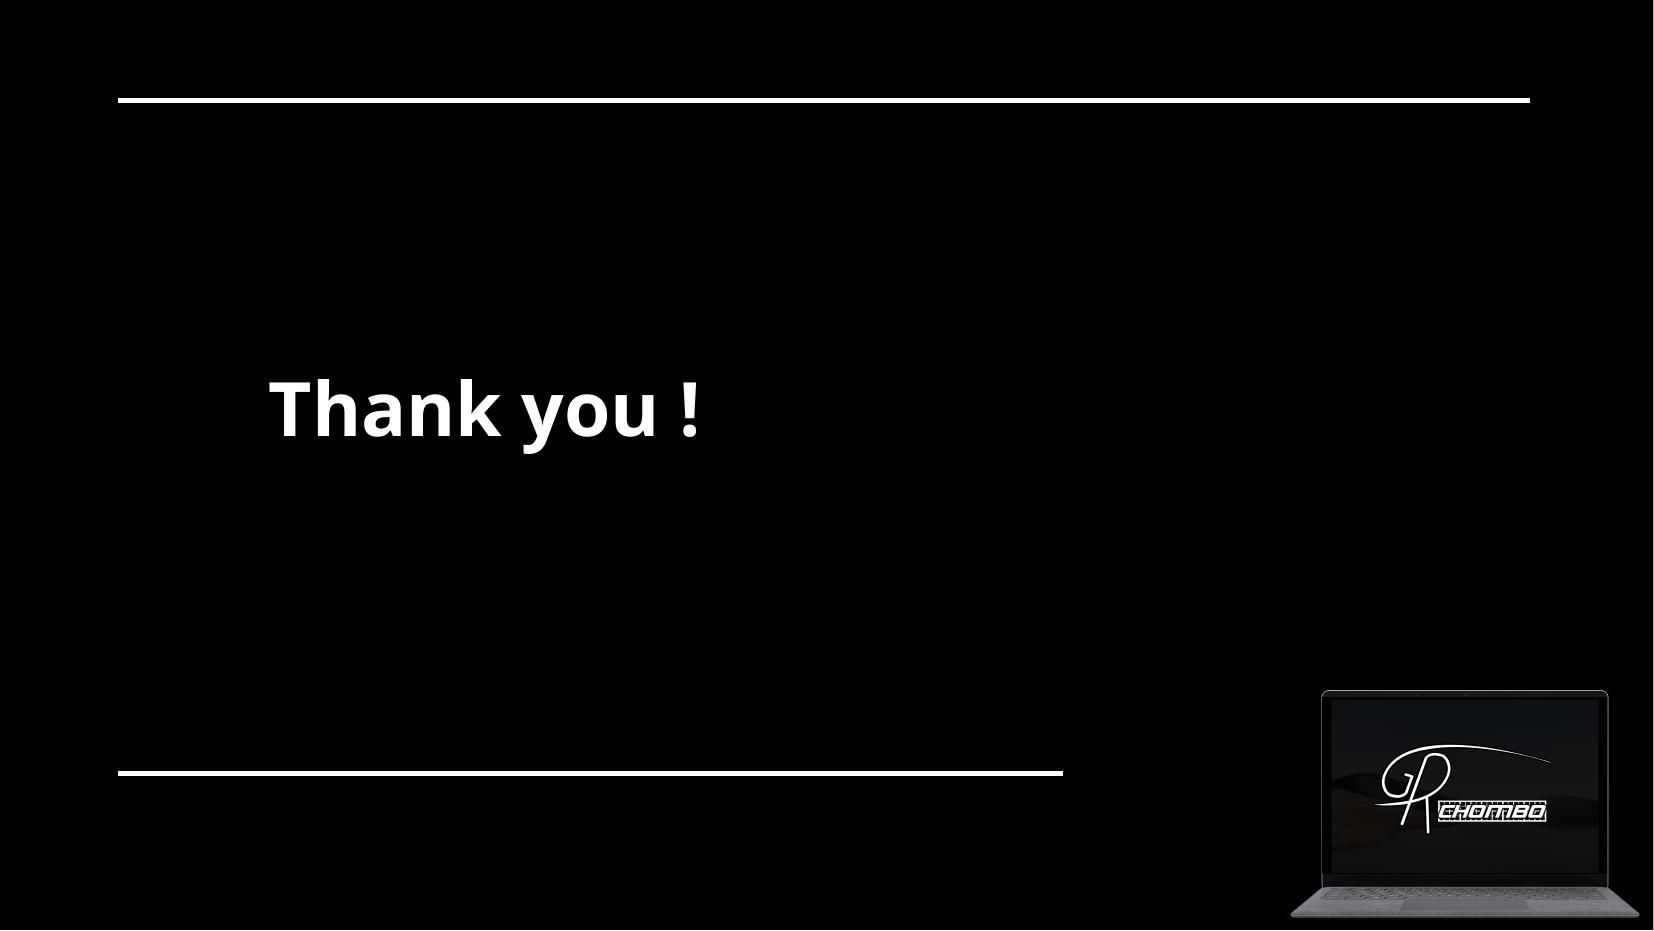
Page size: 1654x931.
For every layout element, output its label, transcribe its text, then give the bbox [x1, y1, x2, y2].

text_box [1322, 697, 1607, 874]
text_box Thank you ! [253, 348, 945, 526]
picture [1275, 690, 1652, 922]
